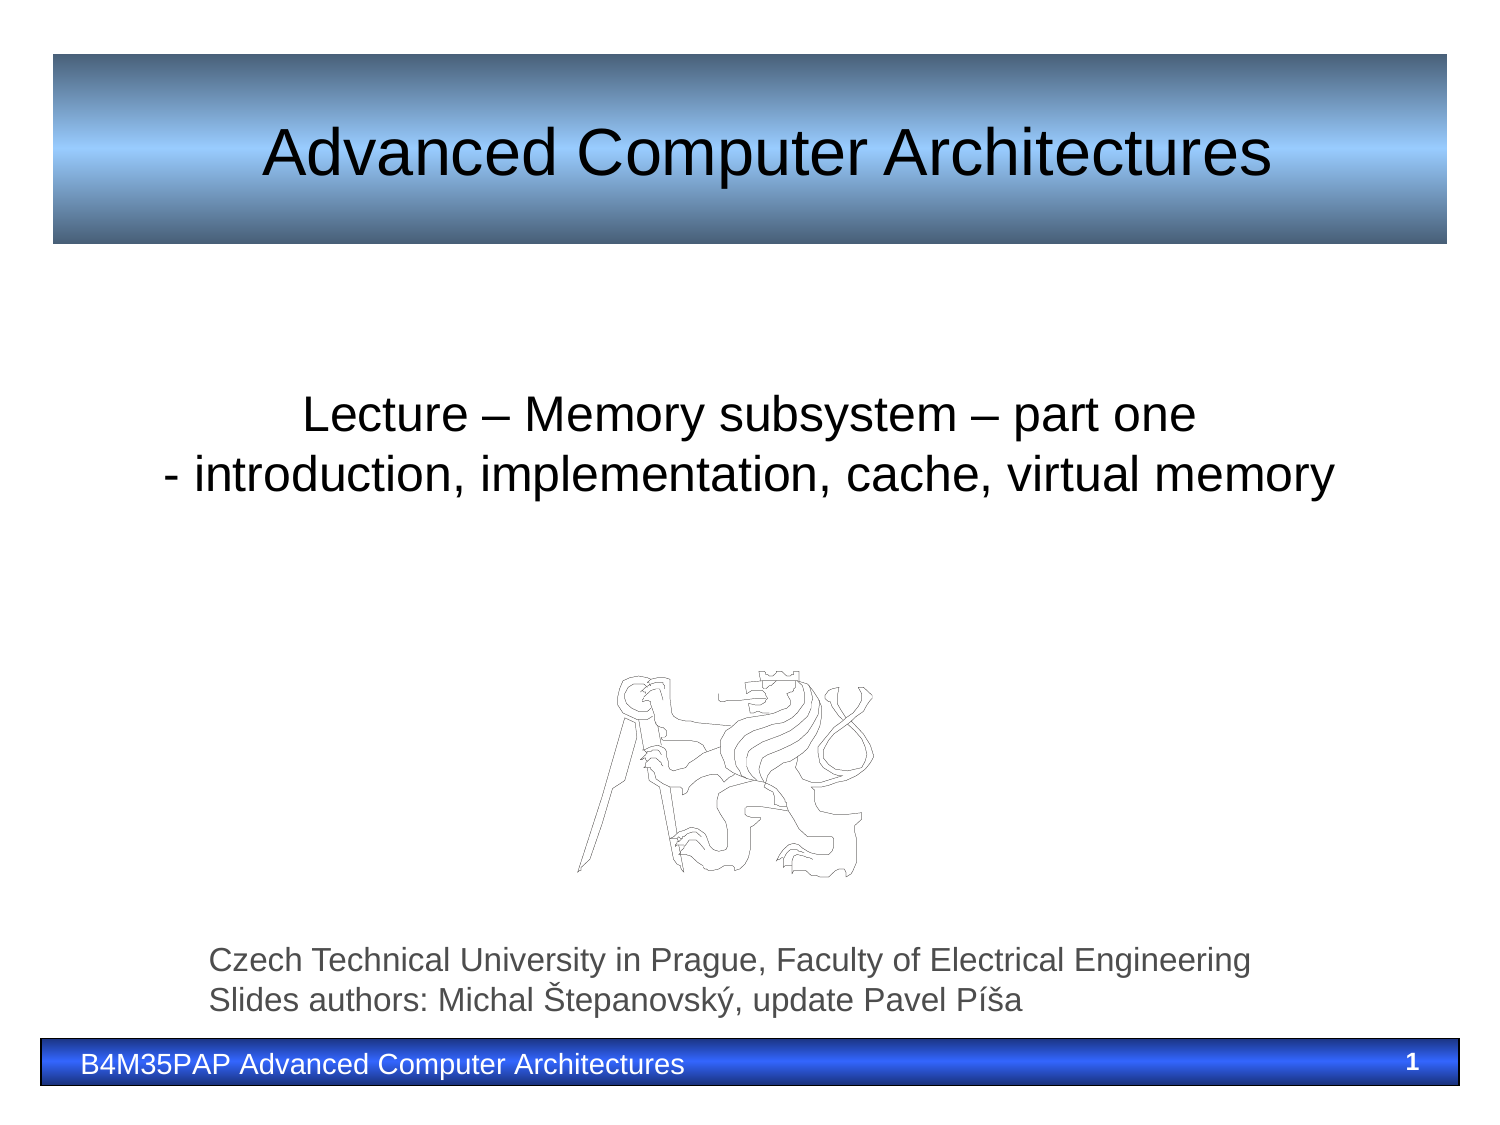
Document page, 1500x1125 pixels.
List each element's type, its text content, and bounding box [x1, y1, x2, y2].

text_box Czech Technical University in Prague, Faculty of Electrical Engineering Slides authors: Michal Štepanovský, update Pavel Píša [193, 930, 1273, 1026]
chart [574, 667, 879, 884]
text_box Advanced Computer Architectures [53, 54, 1447, 244]
text_box Lecture – Memory subsystem – part one - introduction, implementation, cache, virtual memory [53, 374, 1447, 509]
